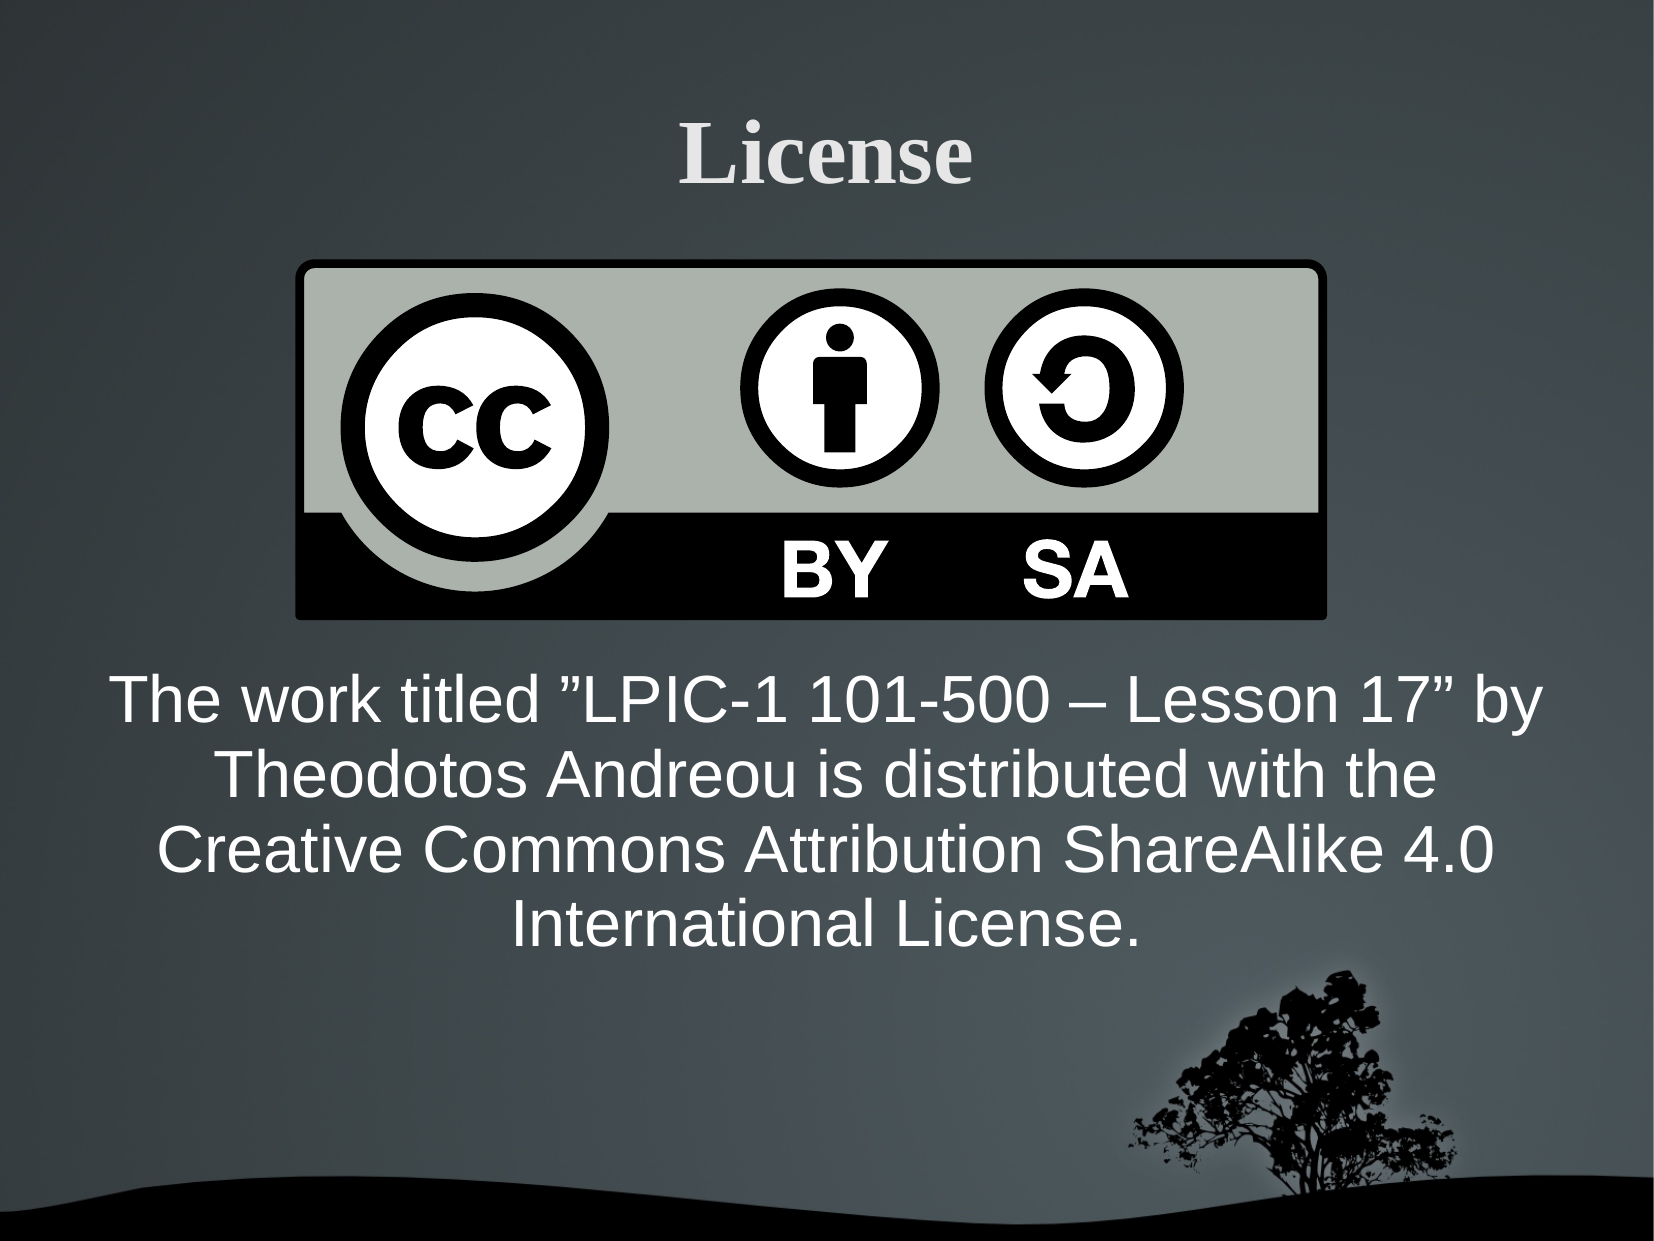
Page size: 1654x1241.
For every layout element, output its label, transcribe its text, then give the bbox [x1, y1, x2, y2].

title License [82, 49, 1571, 257]
picture [0, 0, 1654, 1241]
subtitle The work titled ”LPIC-1 101-500 – Lesson 17” by Theodotos Andreou is distributed with the Creative Commons Attribution ShareAlike 4.0 International License. [82, 290, 1571, 1109]
